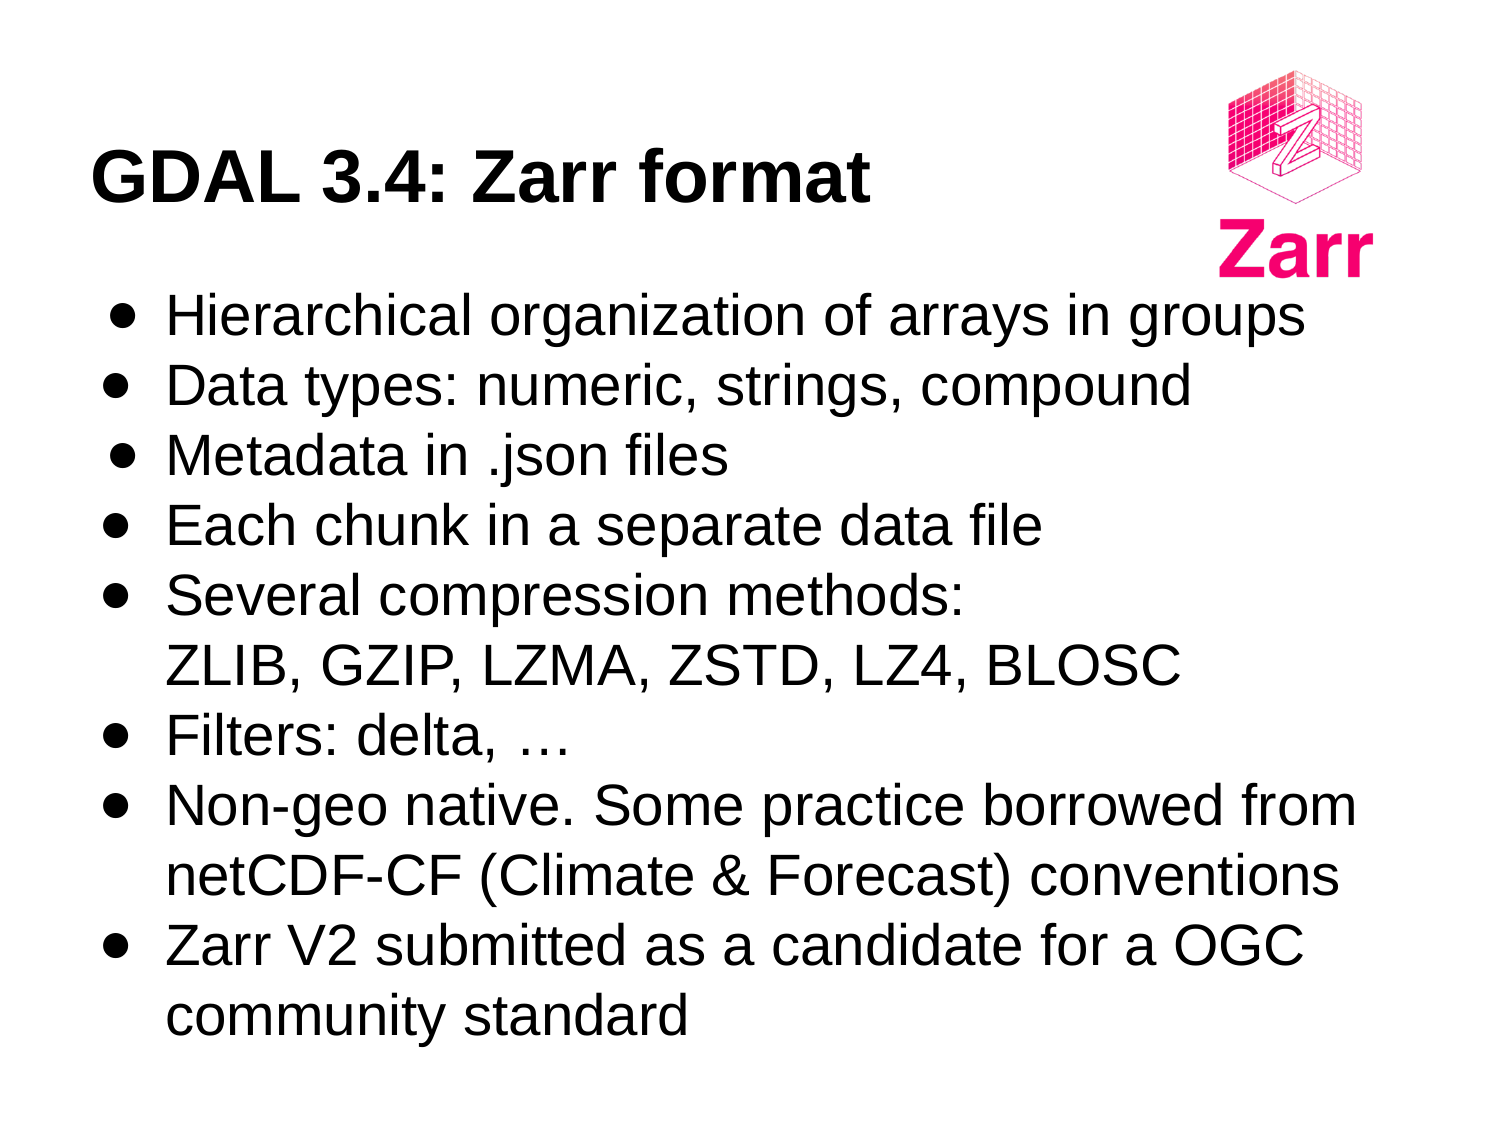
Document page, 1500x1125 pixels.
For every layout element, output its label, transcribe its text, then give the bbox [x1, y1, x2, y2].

list Hierarchical organization of arrays in groups Data types: numeric, strings, compound Metadata in .json files Each chunk in a separate data file Several compression methods: ZLIB, GZIP, LZMA, ZSTD, LZ4, BLOSC Filters: delta, … Non-geo native. Some practice borrowed from netCDF-CF (Climate & Forecast) conventions Zarr V2 submitted as a candidate for a OGC community standard [75, 262, 1425, 1078]
title GDAL 3.4: Zarr format [75, 45, 1167, 233]
picture [1167, 45, 1425, 262]
